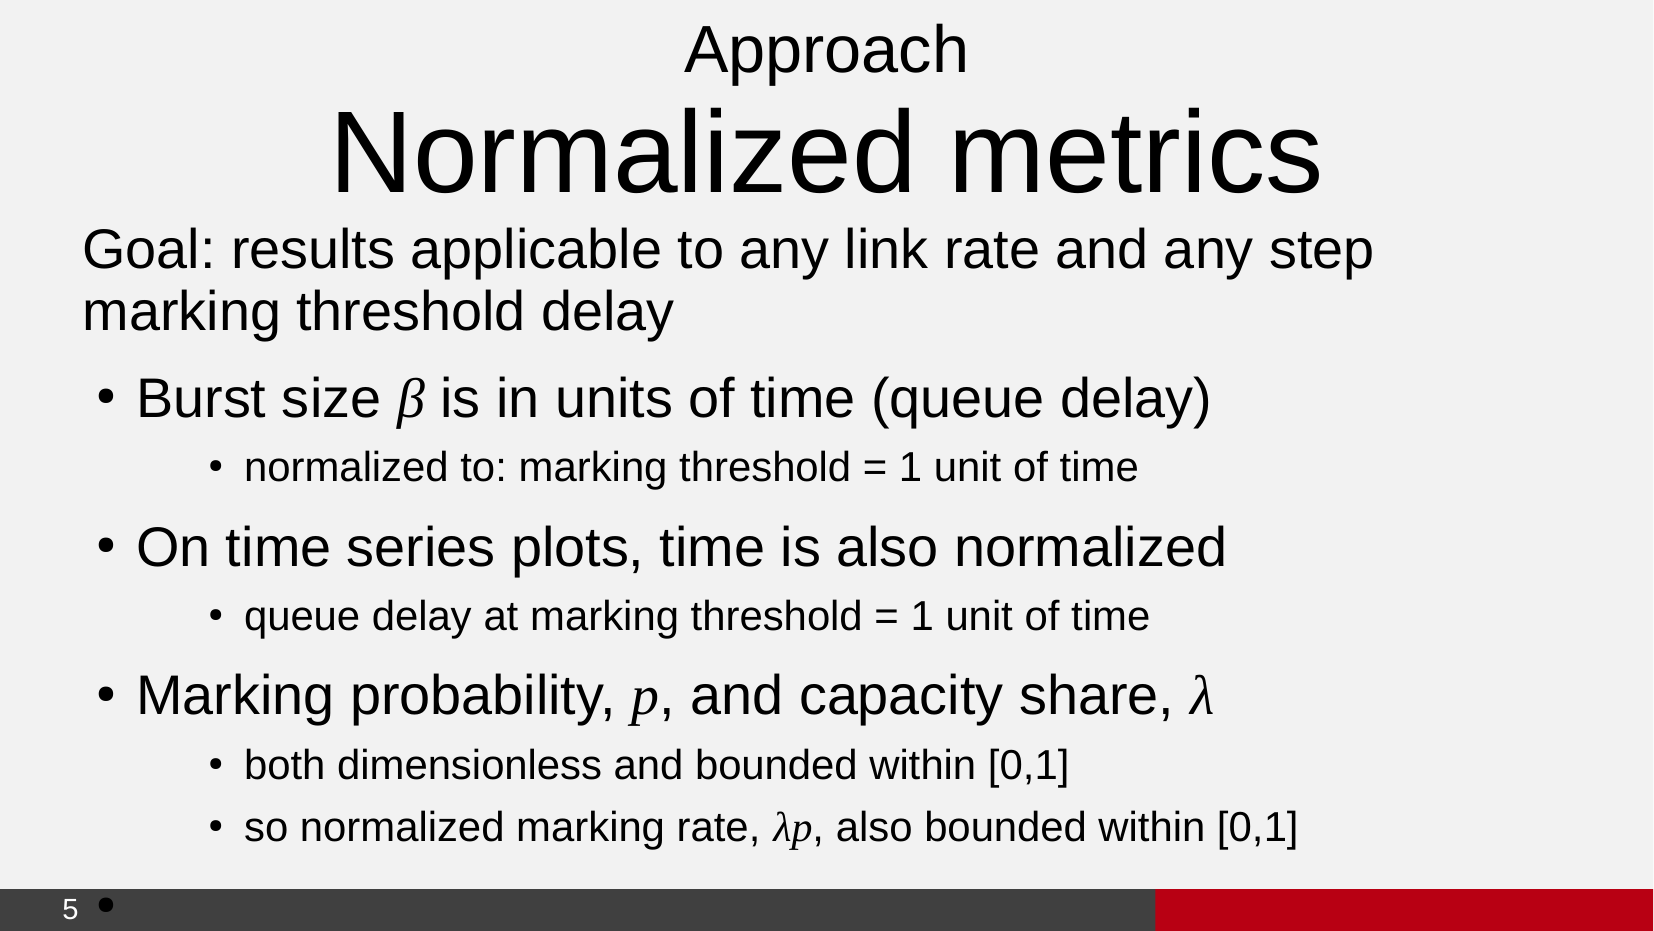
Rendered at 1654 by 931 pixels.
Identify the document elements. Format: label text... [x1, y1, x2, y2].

list Goal: results applicable to any link rate and any step marking threshold delay Burst size β is in units of time (queue delay) normalized to: marking threshold = 1 unit of time On time series plots, time is also normalized queue delay at marking threshold = 1 unit of time Marking probability, p, and capacity share, λ both dimensionless and bounded within [0,1] so normalized marking rate, λp, also bounded within [0,1] [82, 217, 1571, 867]
title Approach Normalized metrics [82, 12, 1571, 217]
